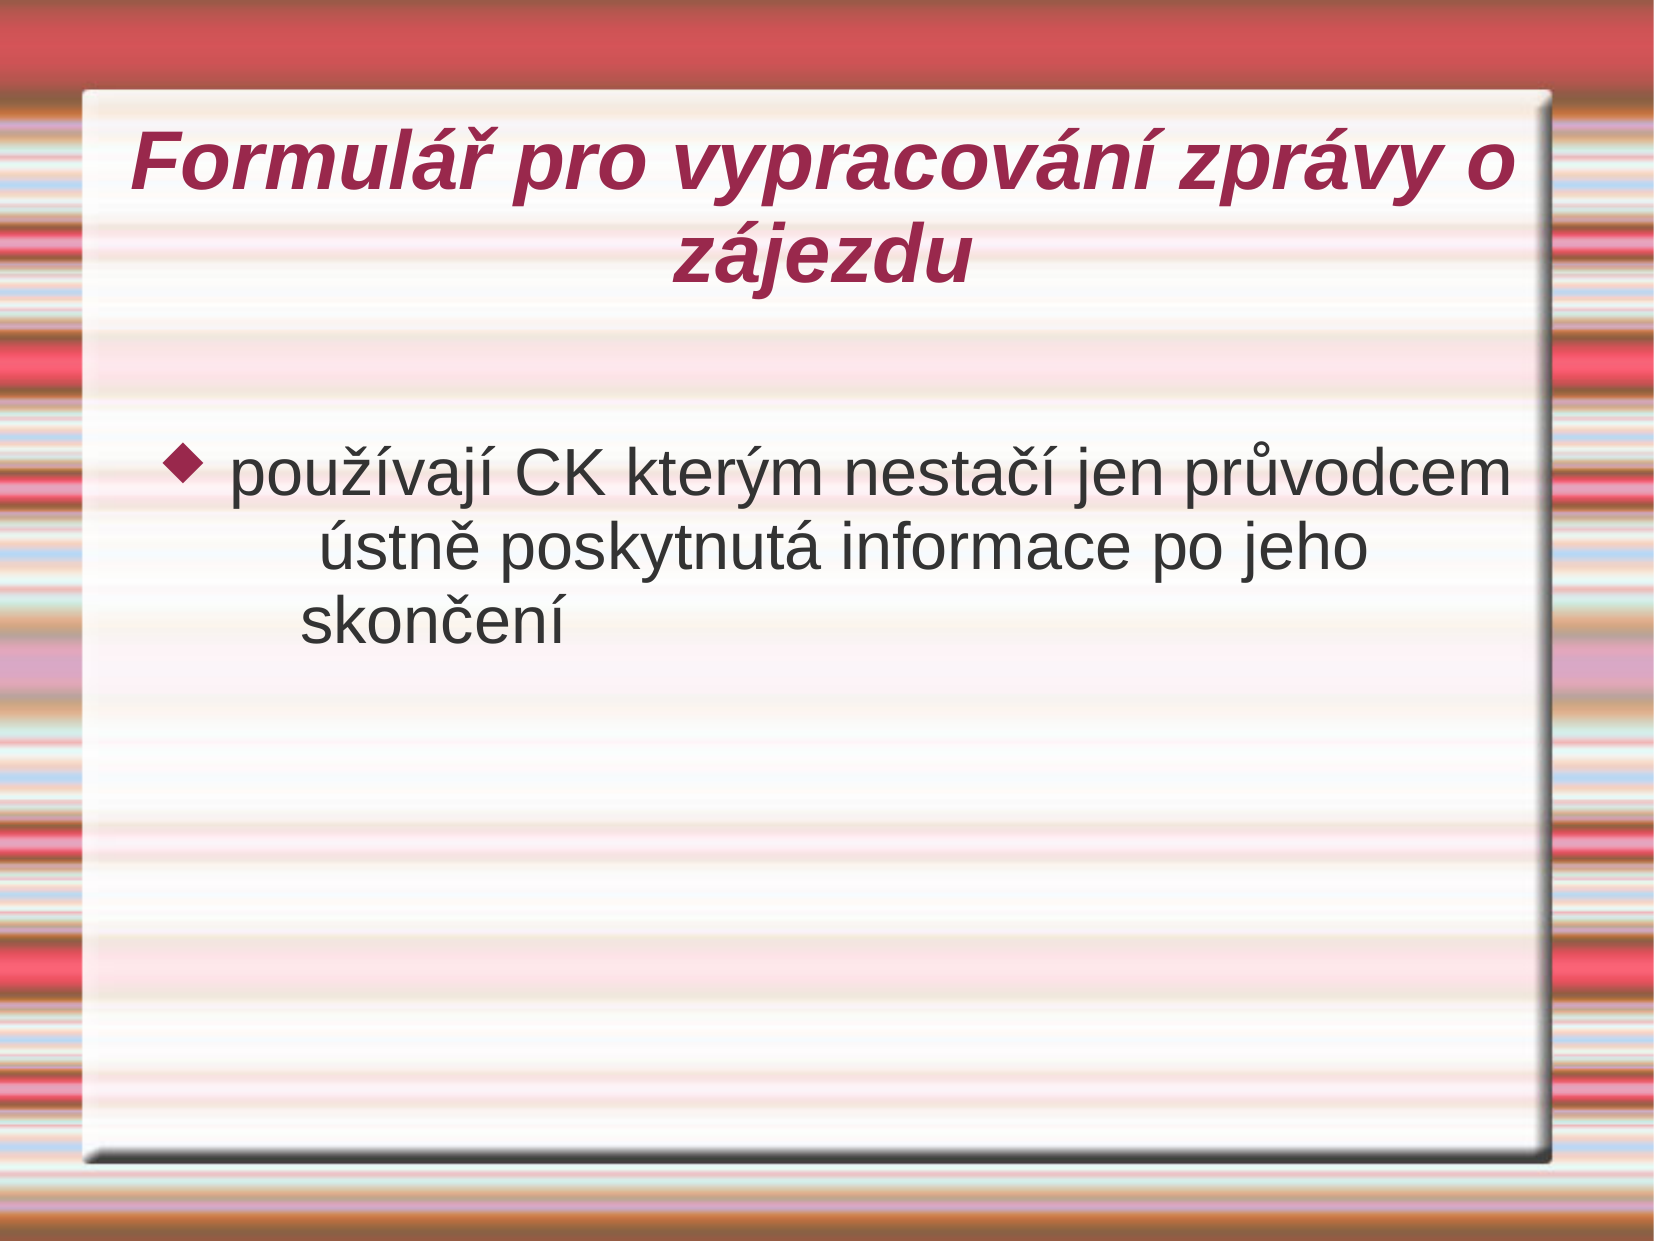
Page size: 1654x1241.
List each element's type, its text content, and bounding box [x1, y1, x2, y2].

title Formulář pro vypracování zprávy o zájezdu [118, 109, 1531, 296]
list používají CK kterým nestačí jen průvodcem ústně poskytnutá informace po jeho skončení [134, 350, 1516, 1118]
